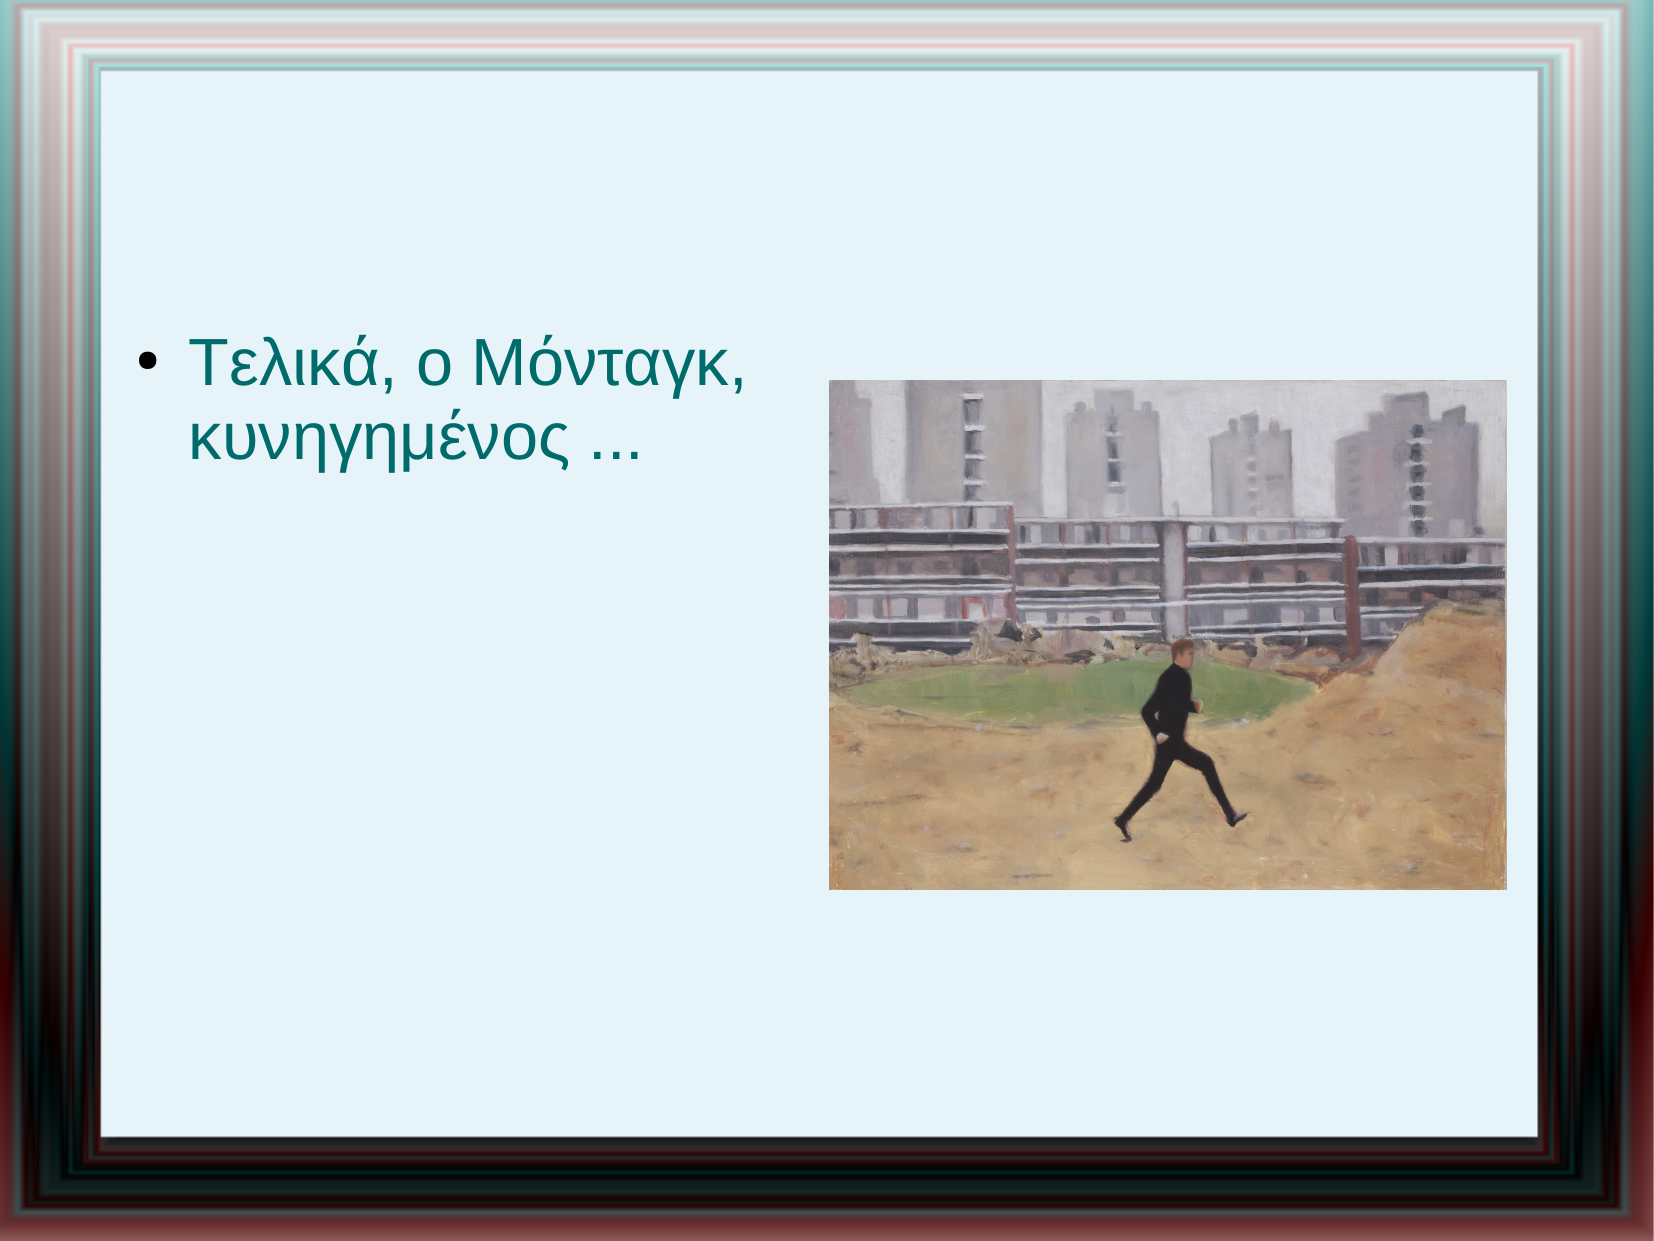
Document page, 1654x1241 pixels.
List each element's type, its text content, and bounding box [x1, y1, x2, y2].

picture [0, 0, 1654, 1241]
list Τελικά, ο Μόνταγκ, κυνηγημένος ... [118, 324, 796, 945]
